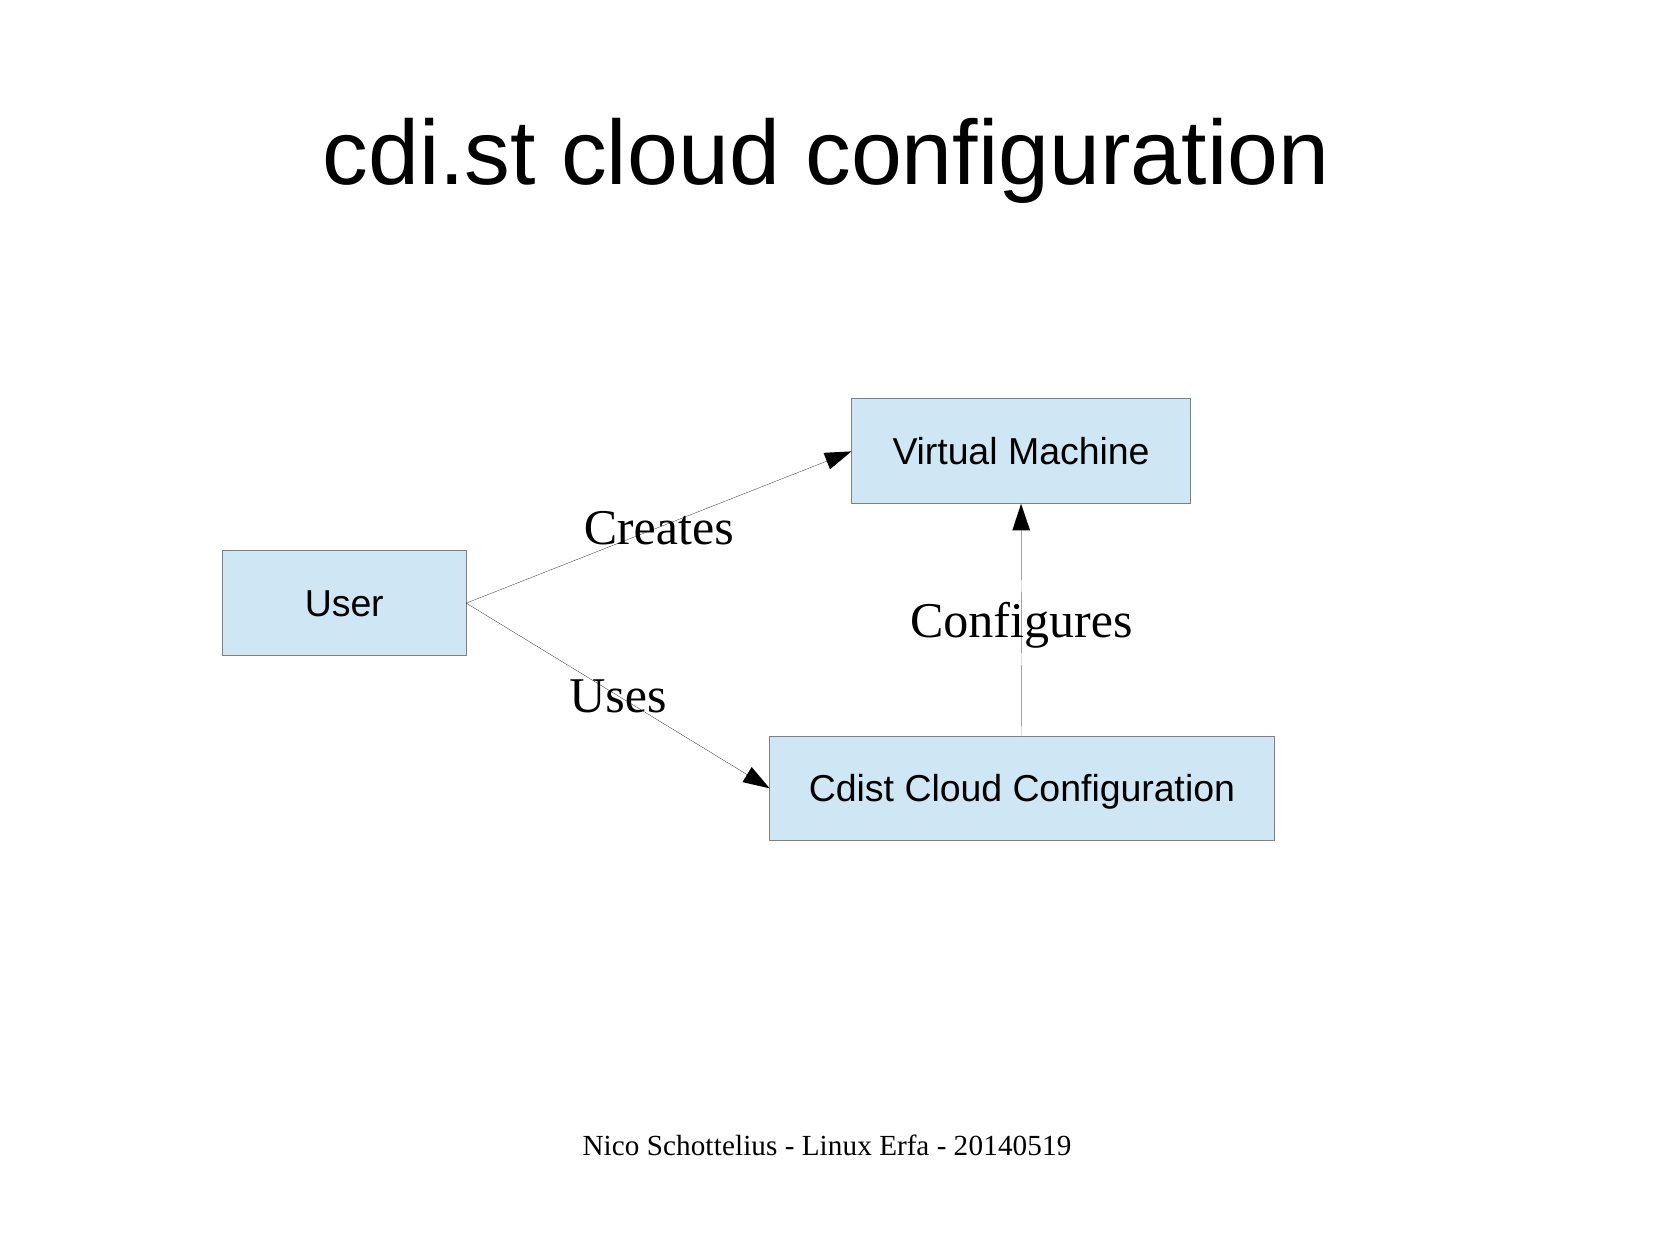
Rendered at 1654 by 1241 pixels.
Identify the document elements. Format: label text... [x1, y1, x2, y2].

text_box User [222, 550, 467, 656]
text_box Cdist Cloud Configuration [769, 736, 1275, 841]
text_box Virtual Machine [851, 398, 1191, 504]
title cdi.st cloud configuration [82, 49, 1571, 257]
